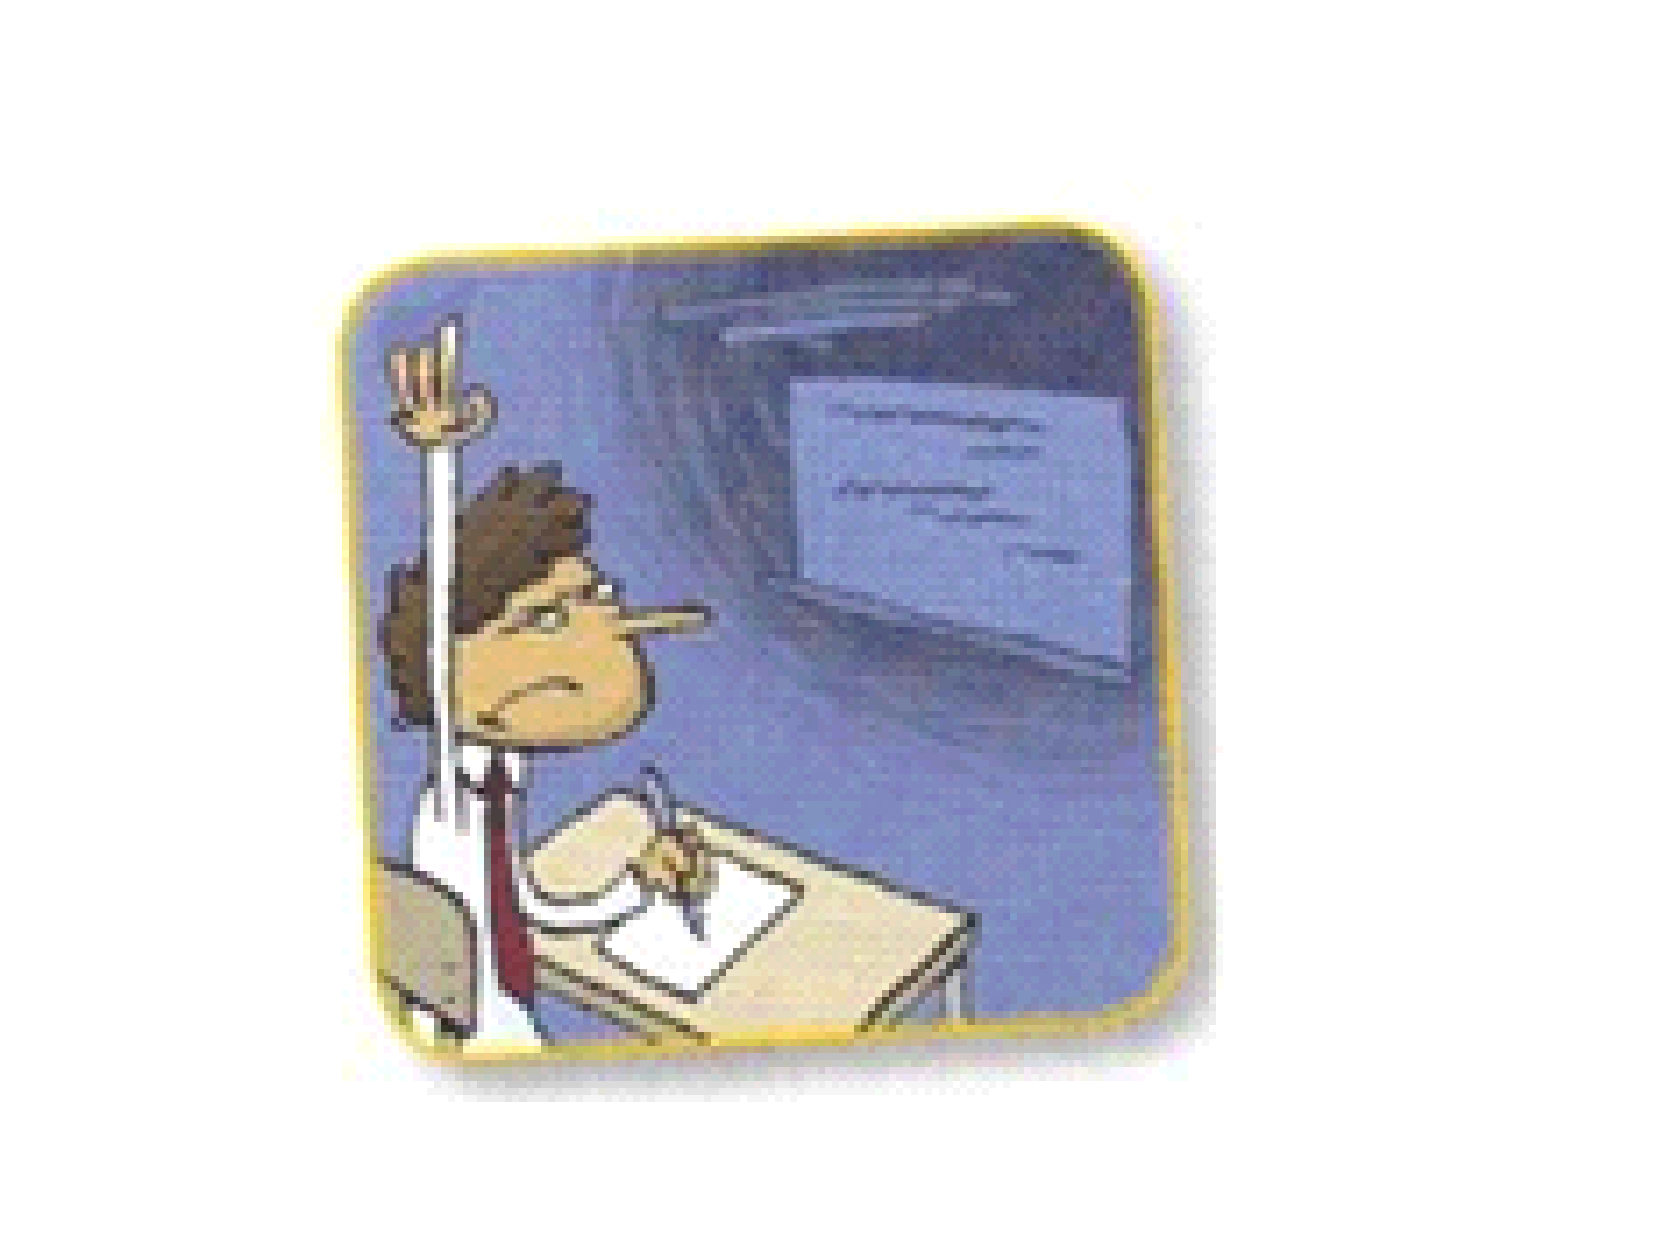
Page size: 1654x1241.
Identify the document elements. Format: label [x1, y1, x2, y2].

picture [271, 153, 1359, 1109]
